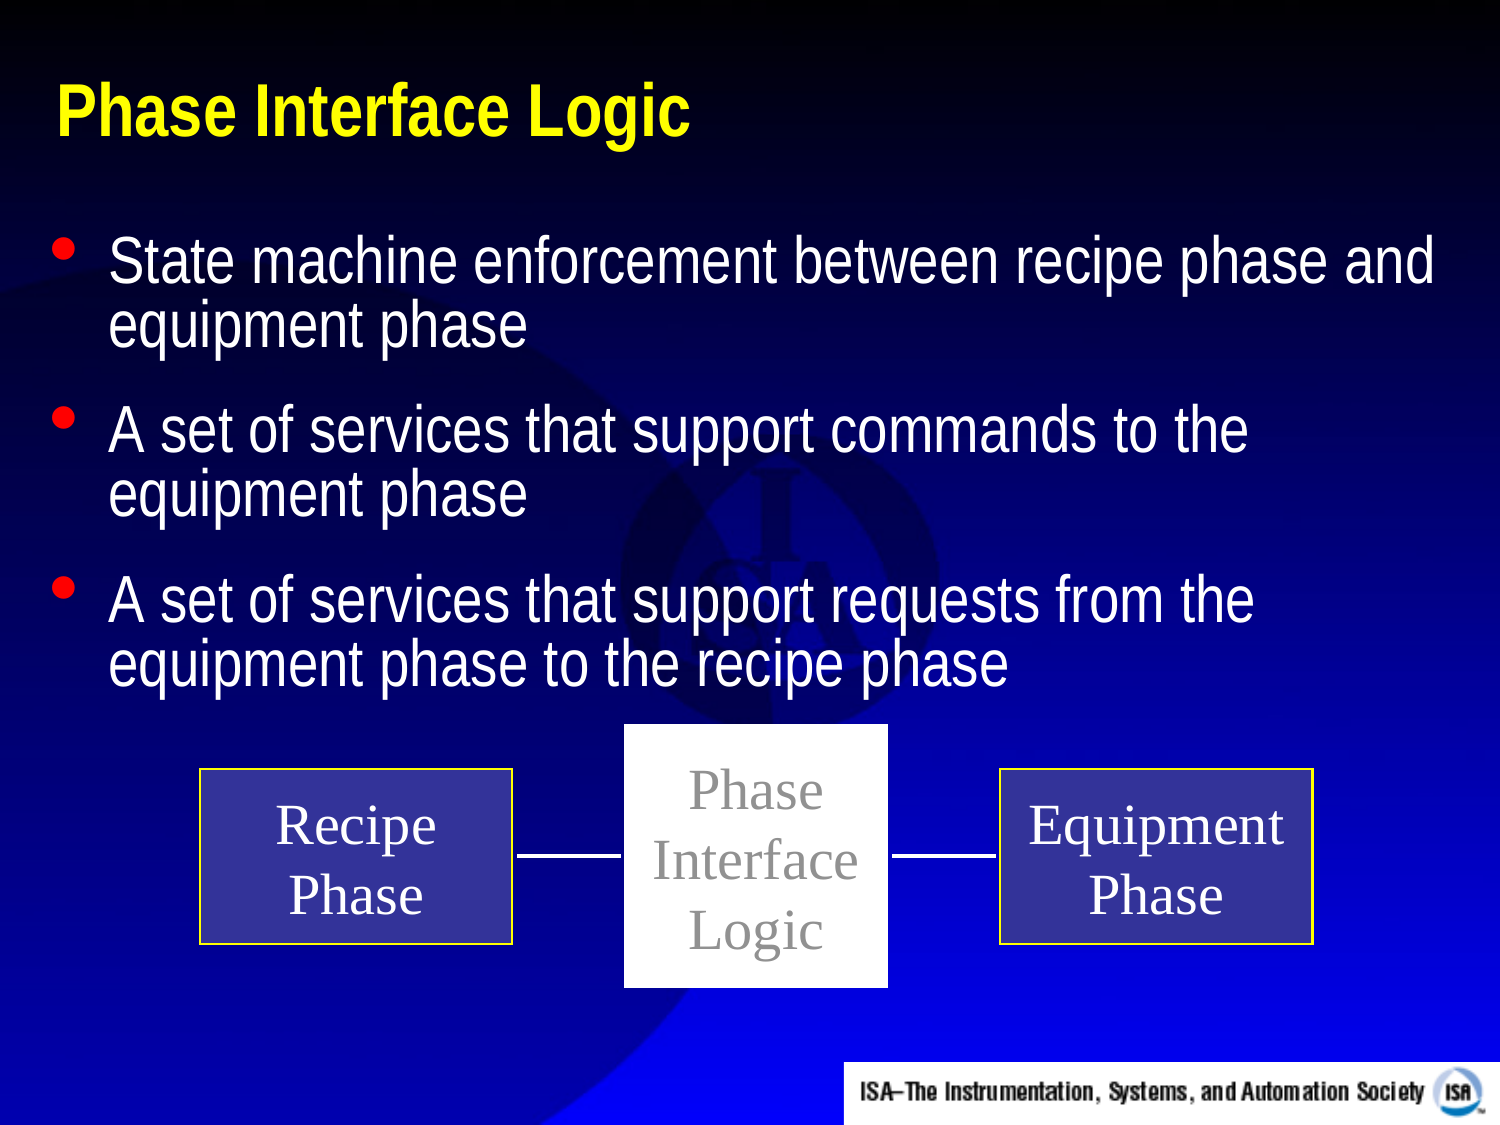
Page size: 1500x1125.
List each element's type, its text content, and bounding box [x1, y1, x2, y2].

title Phase Interface Logic [41, 12, 1463, 201]
picture [0, 0, 1500, 1125]
text_box Recipe Phase [199, 768, 513, 944]
list State machine enforcement between recipe phase and equipment phase A set of services that support commands to the equipment phase A set of services that support requests from the equipment phase to the recipe phase [37, 224, 1463, 1038]
text_box Equipment Phase [999, 768, 1313, 944]
text_box Phase Interface Logic [624, 724, 888, 988]
